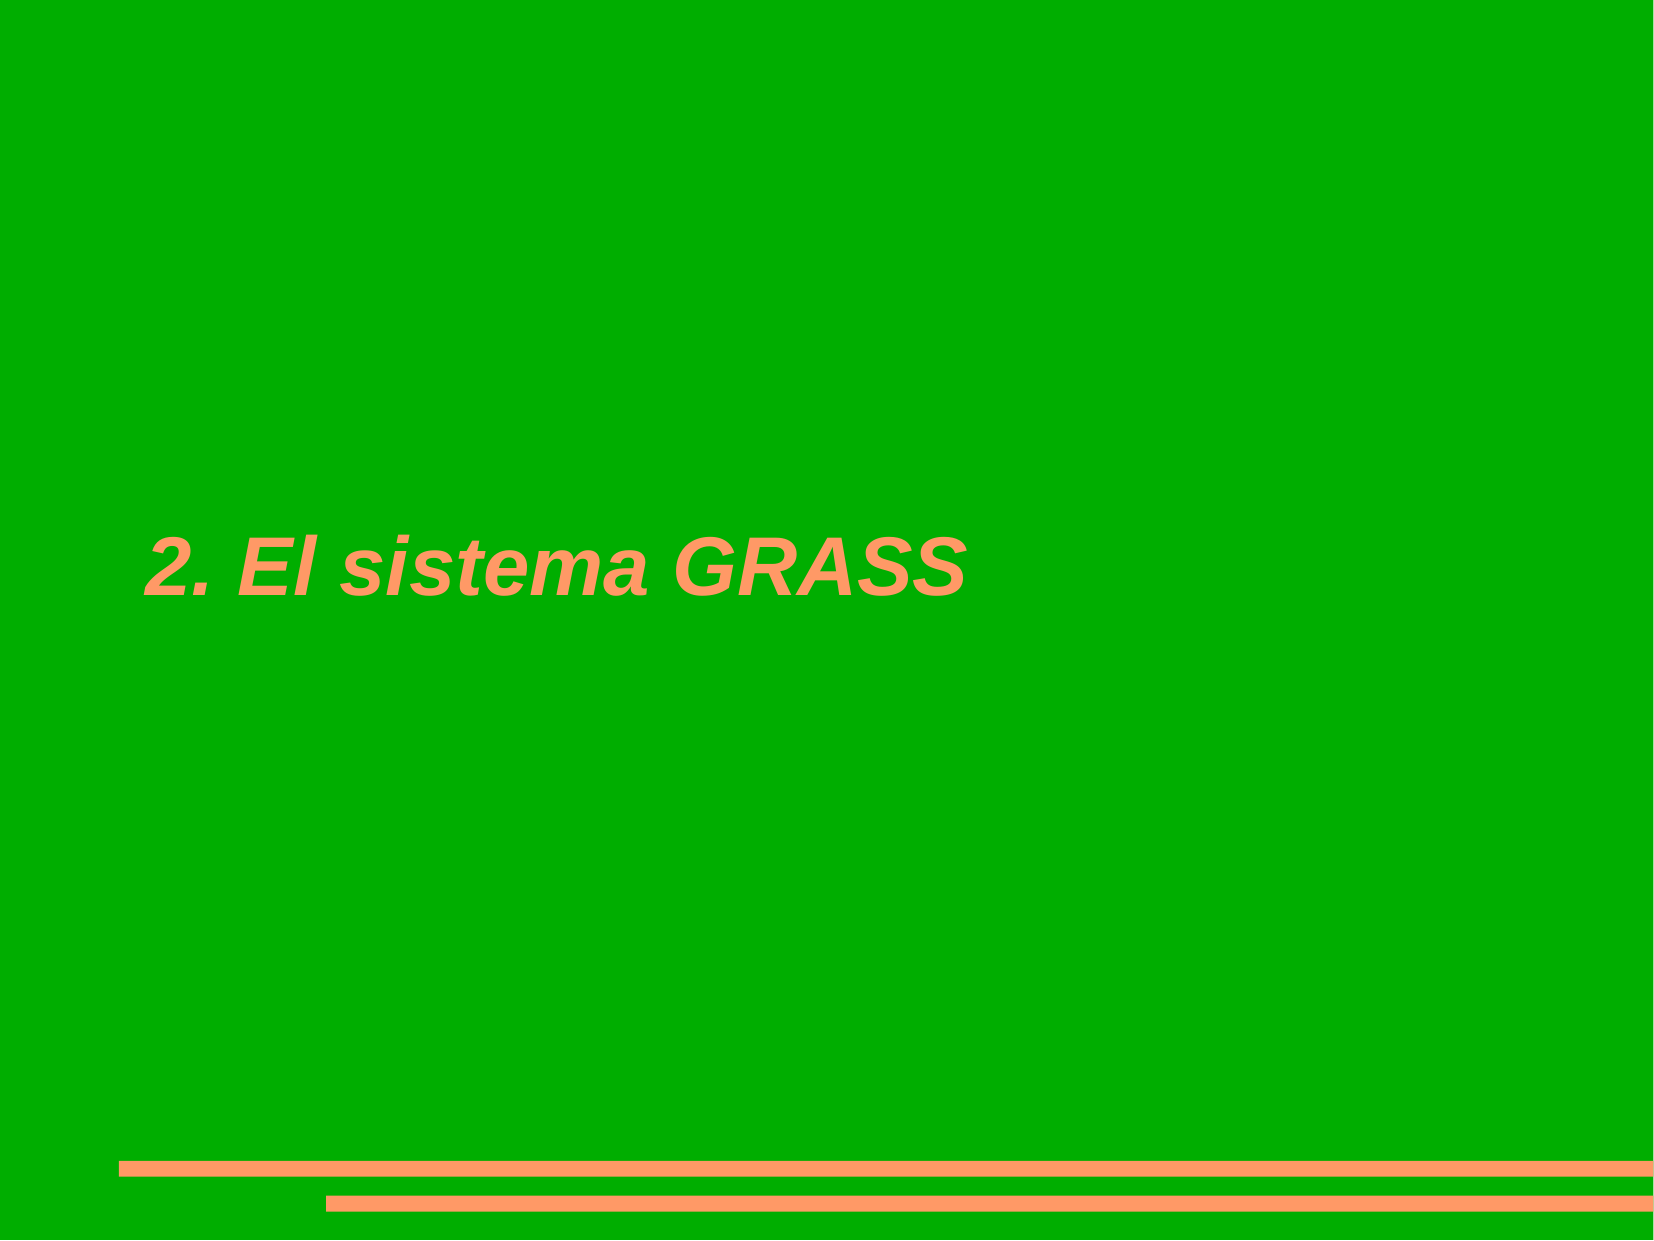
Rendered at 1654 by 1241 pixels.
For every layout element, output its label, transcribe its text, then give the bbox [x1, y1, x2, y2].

title 2. El sistema GRASS [145, 462, 1558, 671]
